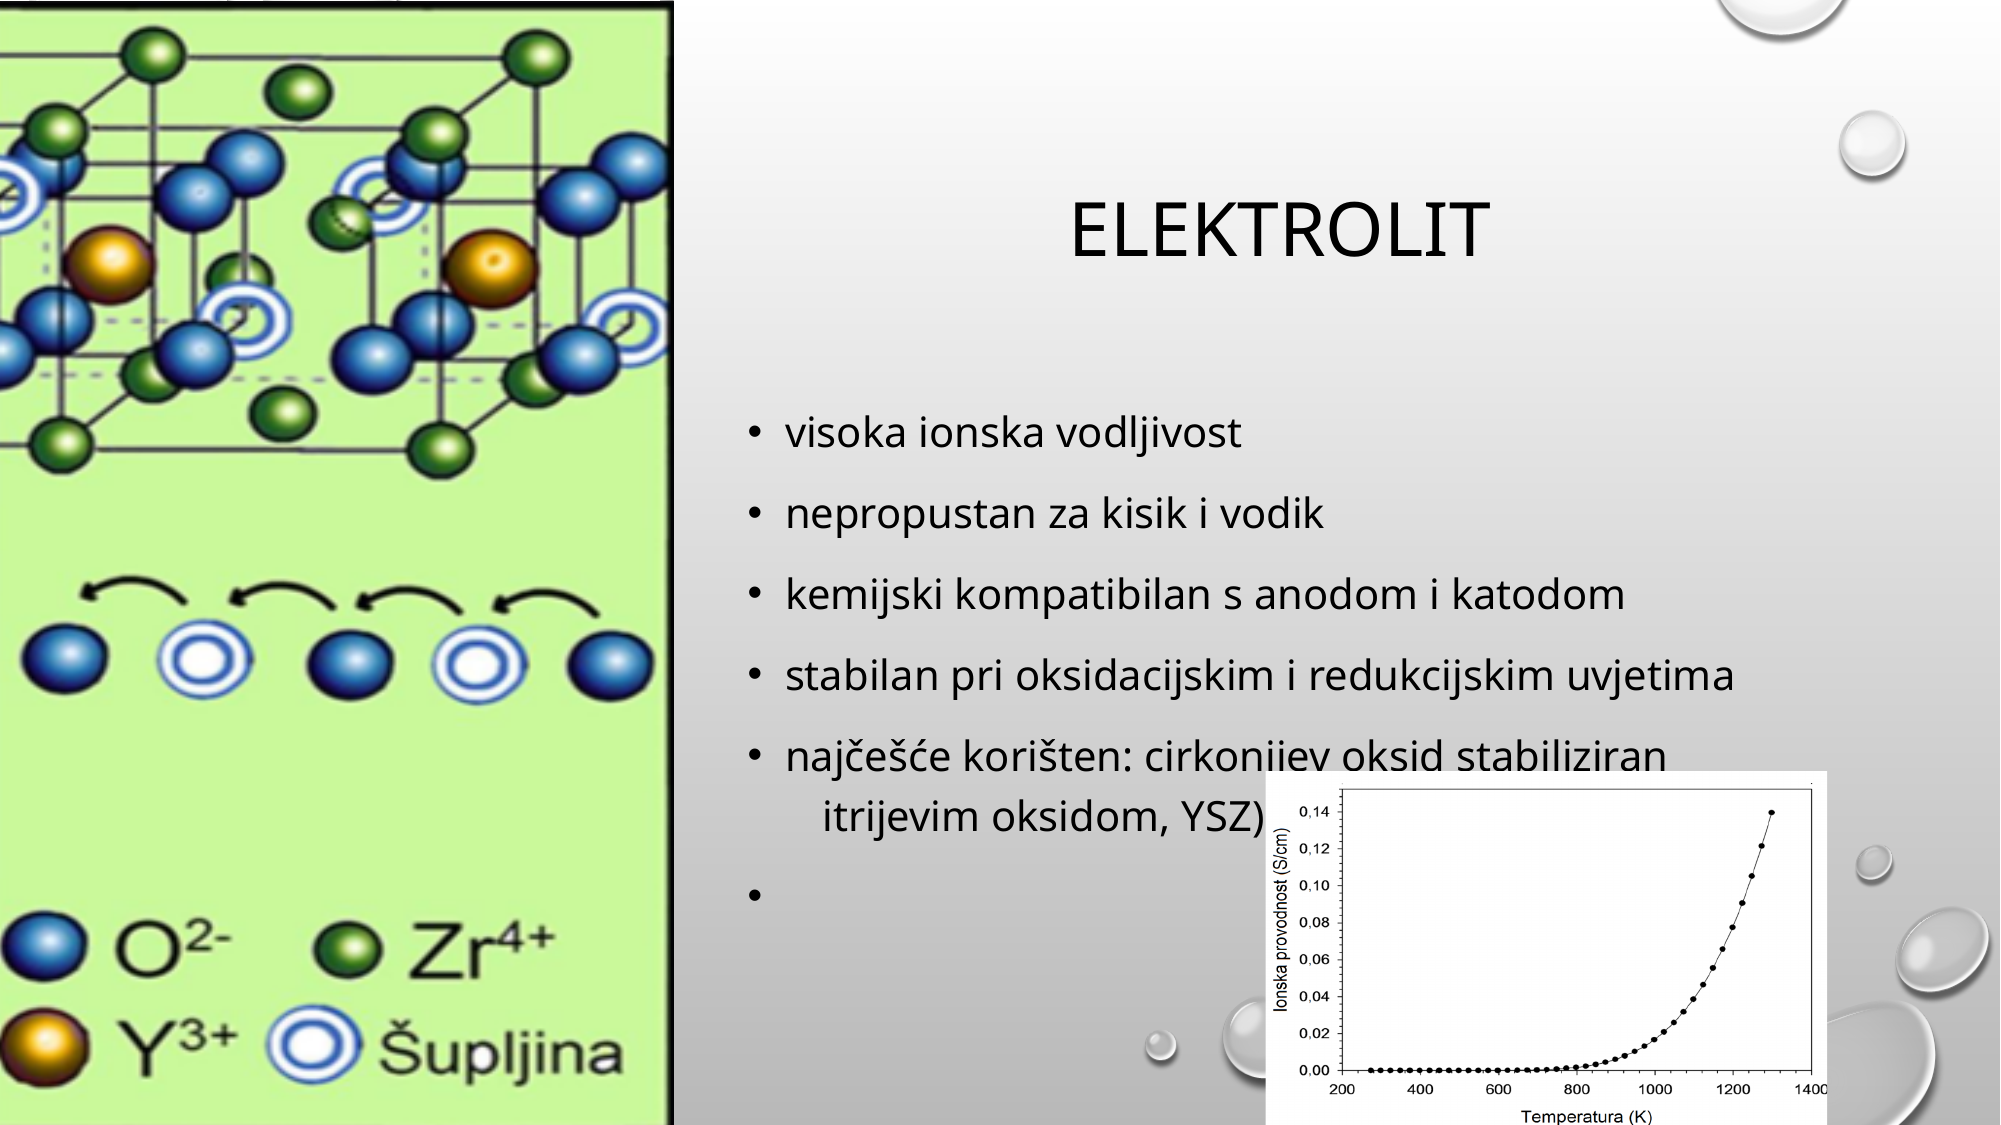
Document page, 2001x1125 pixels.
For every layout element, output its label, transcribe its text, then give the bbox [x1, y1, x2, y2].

title ELEKTROLIT [732, 101, 1828, 364]
list visoka ionska vodljivost nepropustan za kisik i vodik kemijski kompatibilan s anodom i katodom stabilan pri oksidacijskim i redukcijskim uvjetima najčešće korišten: cirkonijev oksid stabiliziran itrijevim oksidom, ysz) [732, 388, 1828, 950]
picture [0, 0, 2000, 1125]
